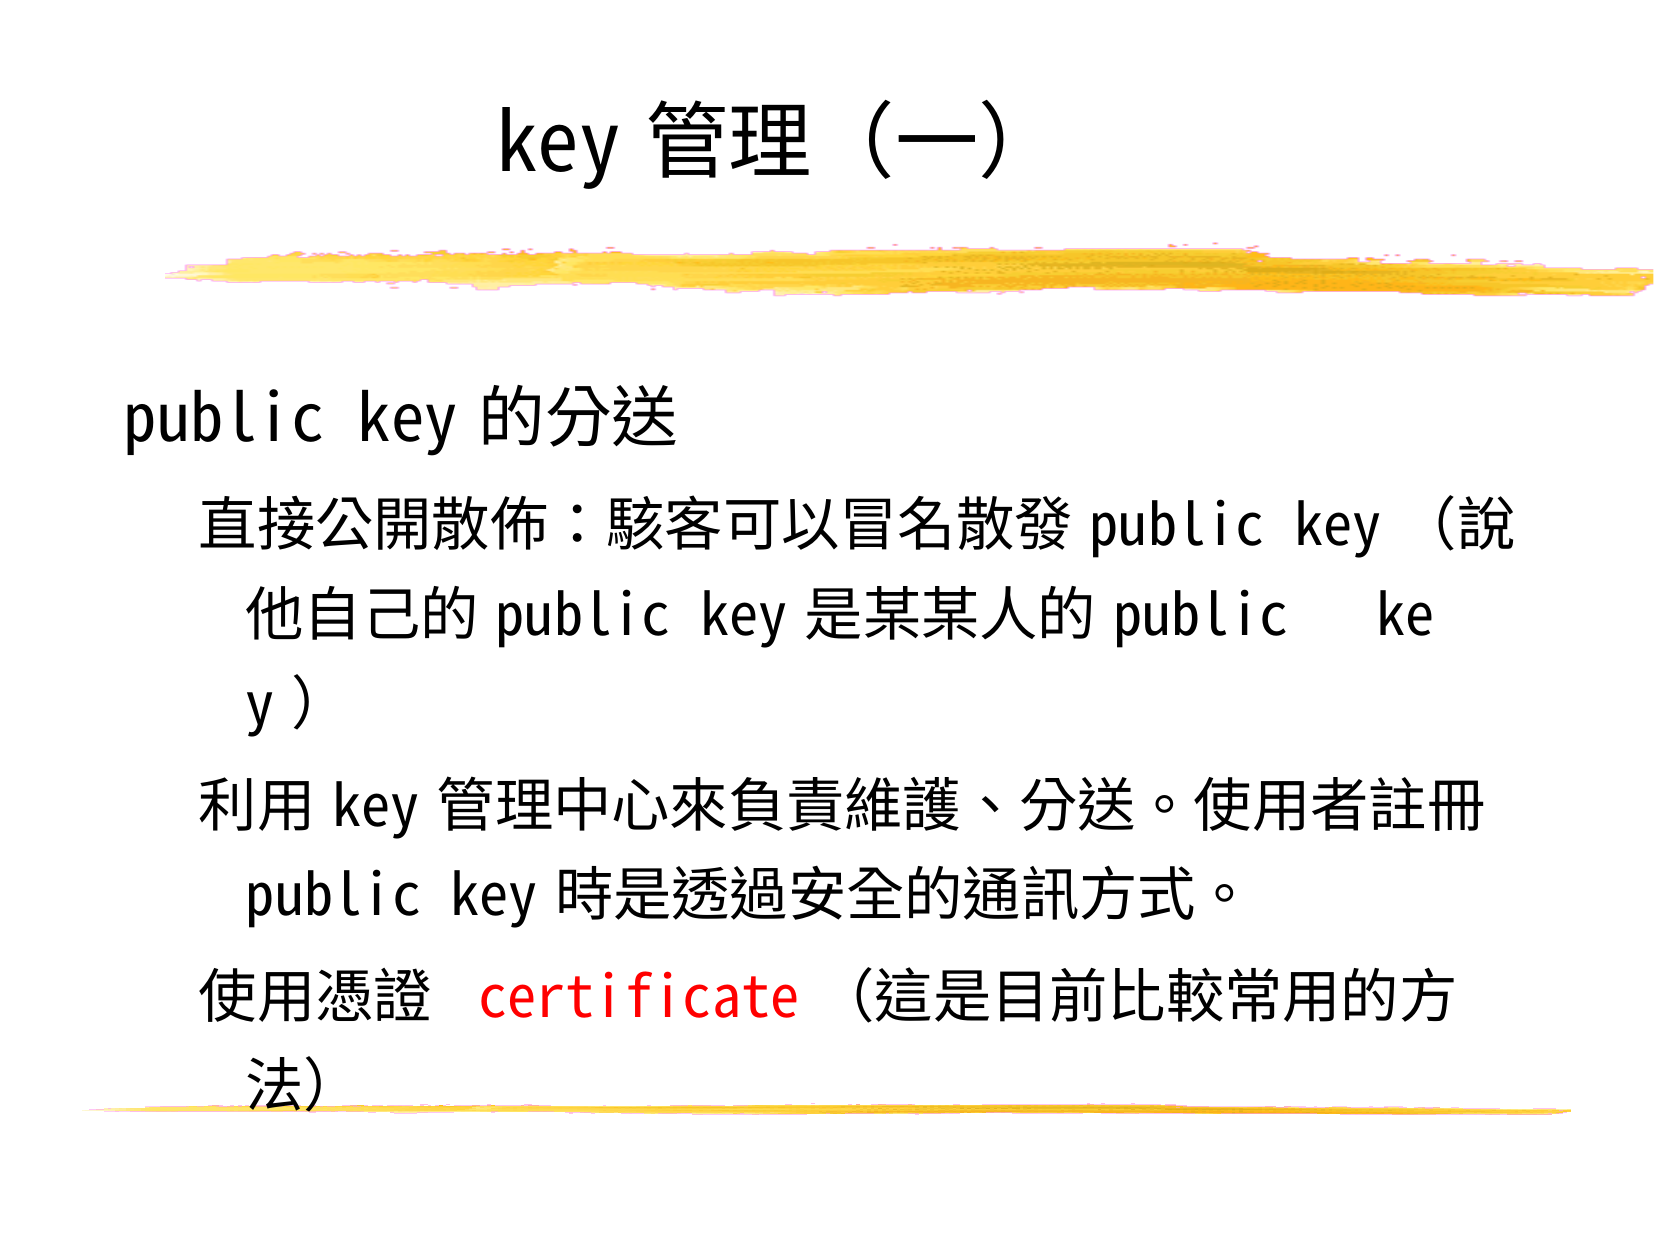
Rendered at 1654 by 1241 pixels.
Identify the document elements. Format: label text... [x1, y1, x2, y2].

title key管理（一） [76, 28, 1482, 235]
picture [165, 237, 1654, 308]
picture [82, 1102, 1571, 1117]
list public key的分送 直接公開散佈：駭客可以冒名散發public key（說他自己的public key是某某人的public key） 利用key管理中心來負責維護、分送。使用者註冊public key時是透過安全的通訊方式。 使用憑證 certificate（這是目前比較常用的方法） [124, 358, 1530, 1103]
